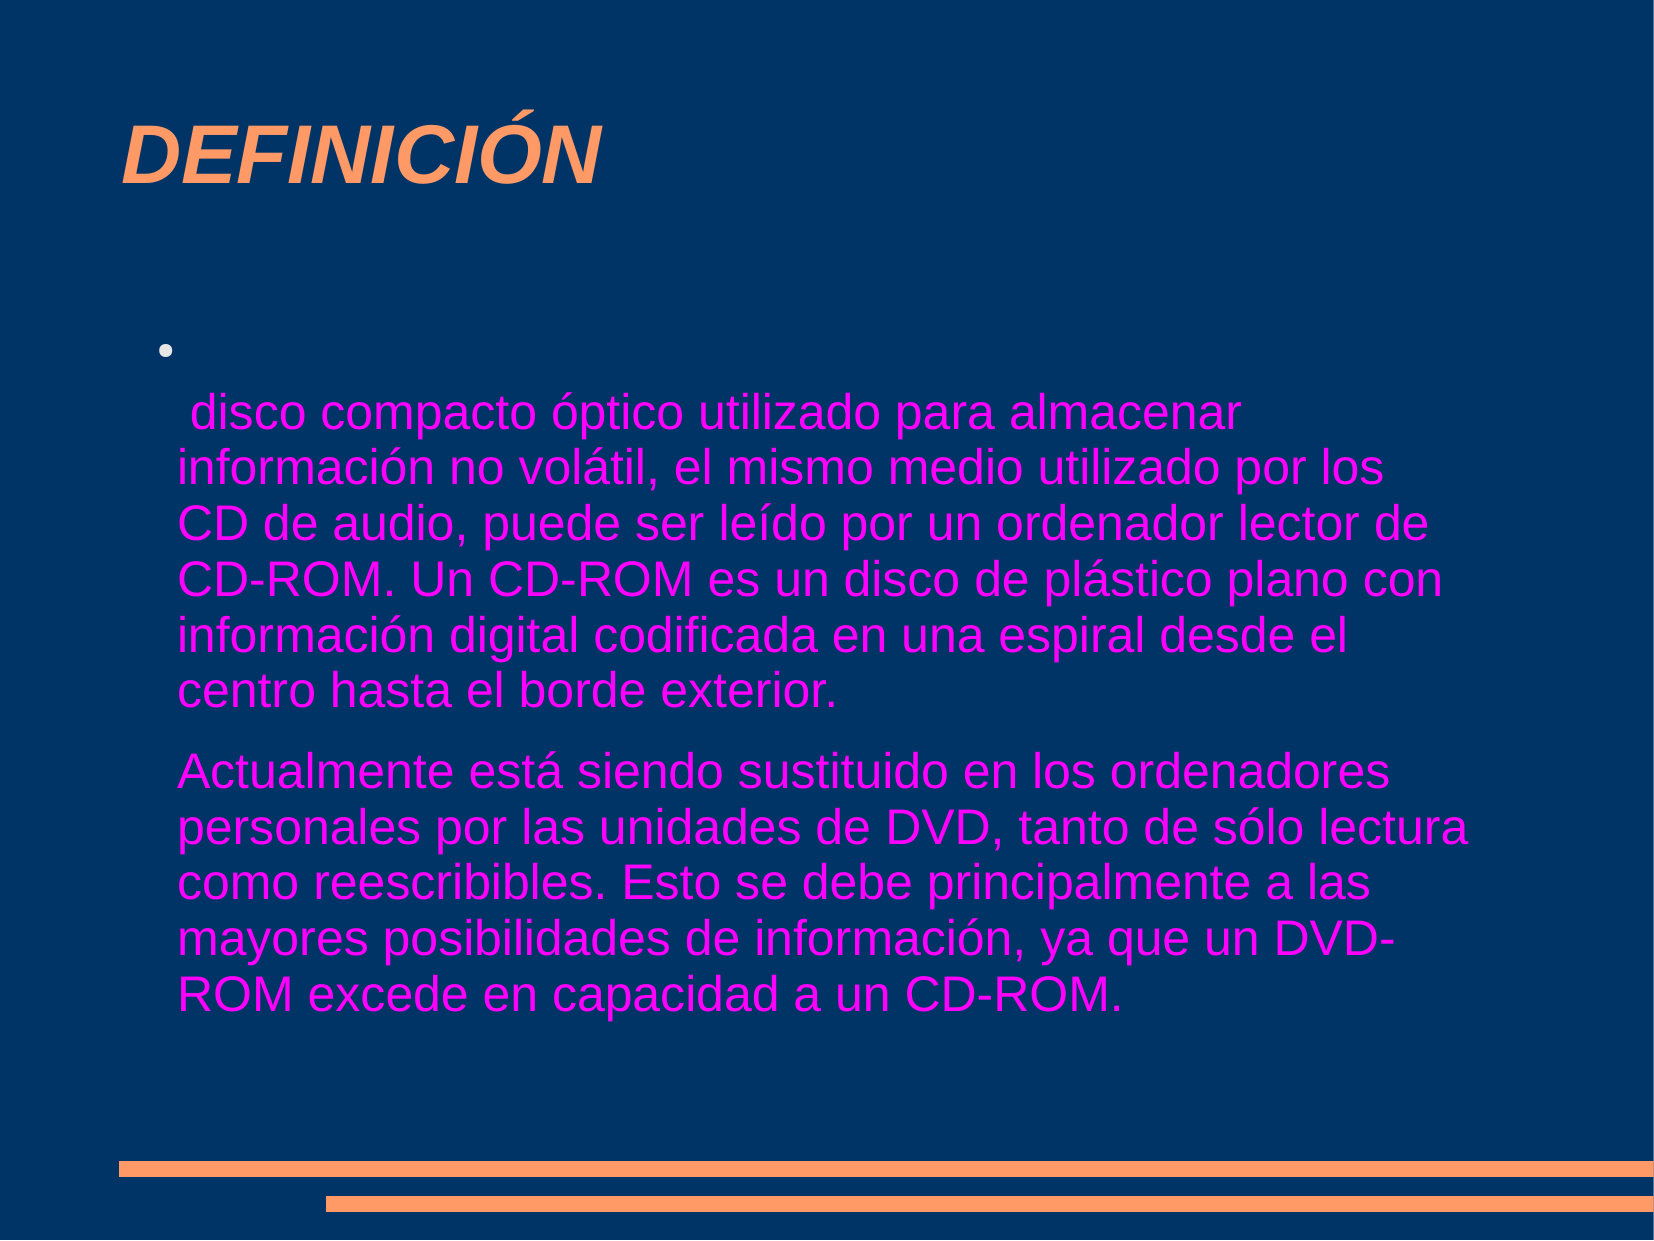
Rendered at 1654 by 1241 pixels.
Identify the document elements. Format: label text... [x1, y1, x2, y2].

text_box disco compacto óptico utilizado para almacenar información no volátil, el mismo medio utilizado por los CD de audio, puede ser leído por un ordenador lector de CD-ROM. Un CD-ROM es un disco de plástico plano con información digital codificada en una espiral desde el centro hasta el borde exterior. Actualmente está siendo sustituido en los ordenadores personales por las unidades de DVD, tanto de sólo lectura como reescribibles. Esto se debe principalmente a las mayores posibilidades de información, ya que un DVD-ROM excede en capacidad a un CD-ROM. [177, 383, 1477, 1157]
list [121, 322, 1561, 1132]
title DEFINICIÓN [121, 46, 1534, 254]
